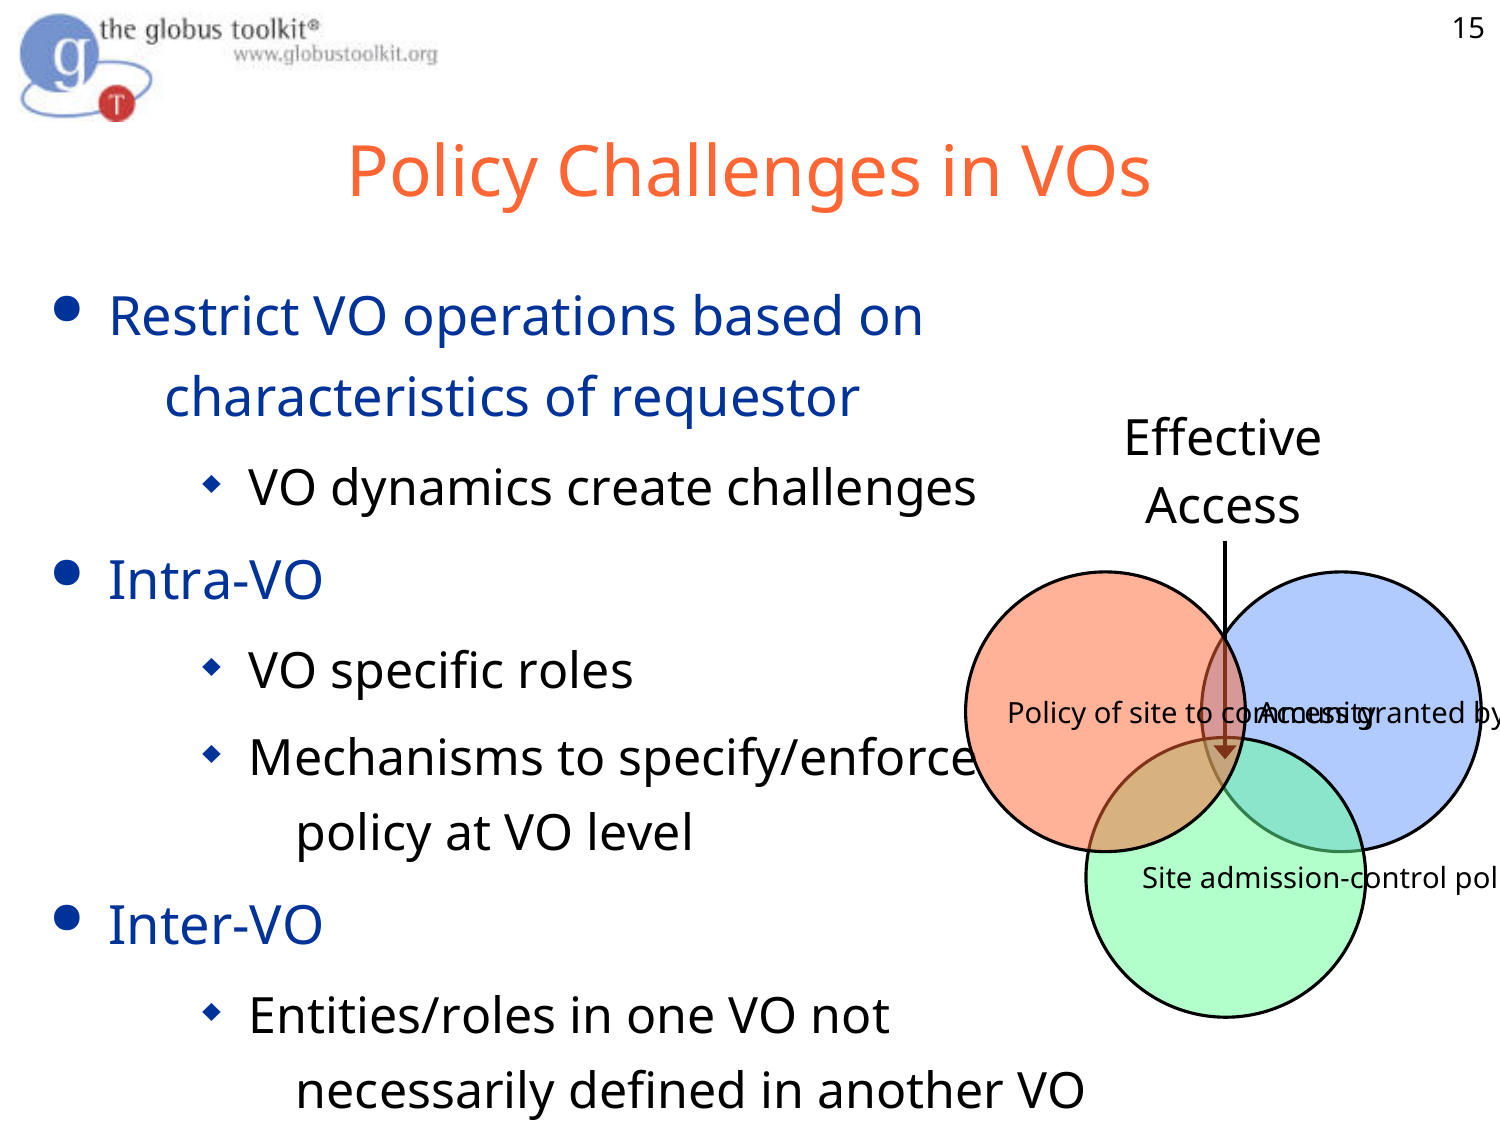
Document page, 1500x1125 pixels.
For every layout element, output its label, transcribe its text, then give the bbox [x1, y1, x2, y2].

title Policy Challenges in VOs [112, 99, 1388, 225]
text_box Access granted by community to user [1227, 571, 1482, 850]
text_box Policy of site to community [965, 571, 1246, 852]
text_box Effective Access [1101, 394, 1346, 547]
list Restrict VO operations based on characteristics of requestor VO dynamics create challenges Intra-VO VO specific roles Mechanisms to specify/enforce policy at VO level Inter-VO Entities/roles in one VO not necessarily defined in another VO [37, 262, 1194, 1076]
text_box Site admission-control policies [1085, 738, 1366, 1018]
picture [17, 12, 438, 122]
